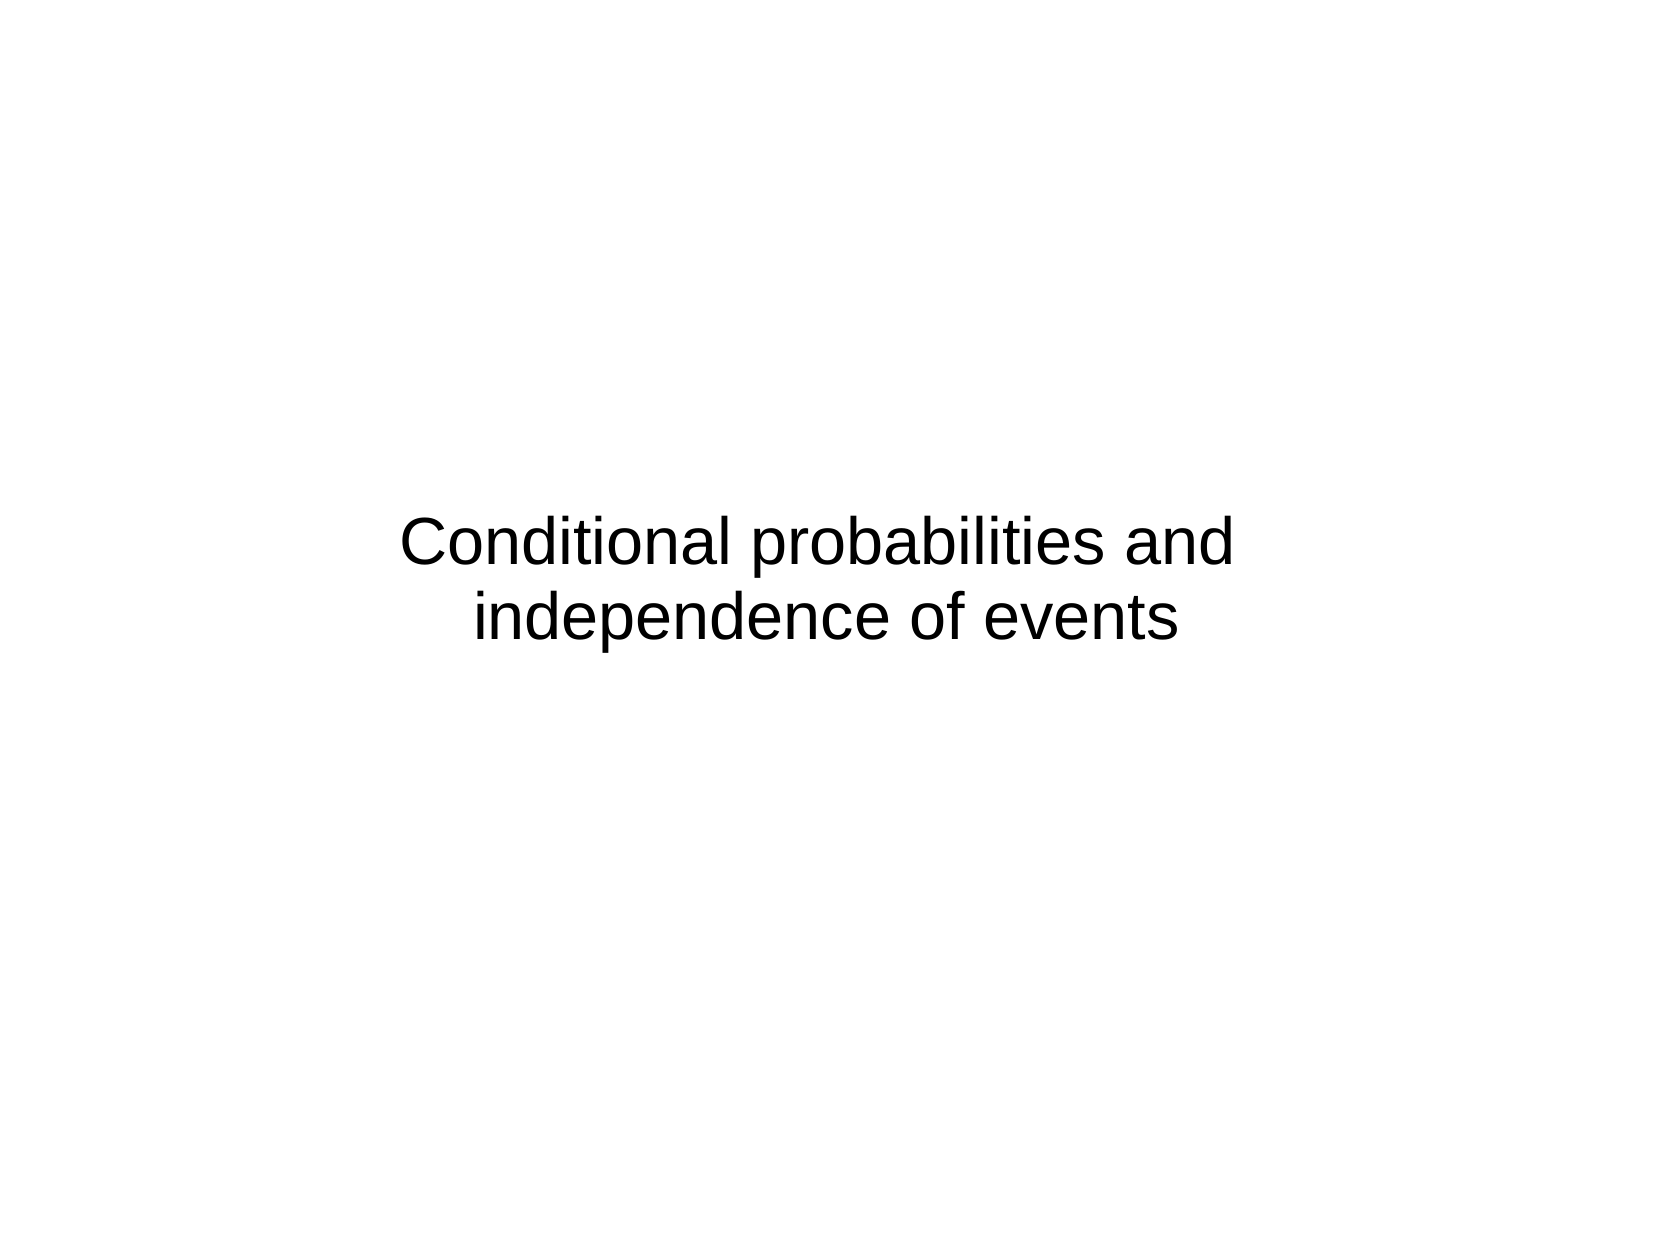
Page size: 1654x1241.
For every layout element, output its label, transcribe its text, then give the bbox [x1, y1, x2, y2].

subtitle Conditional probabilities and independence of events [82, 56, 1571, 1102]
